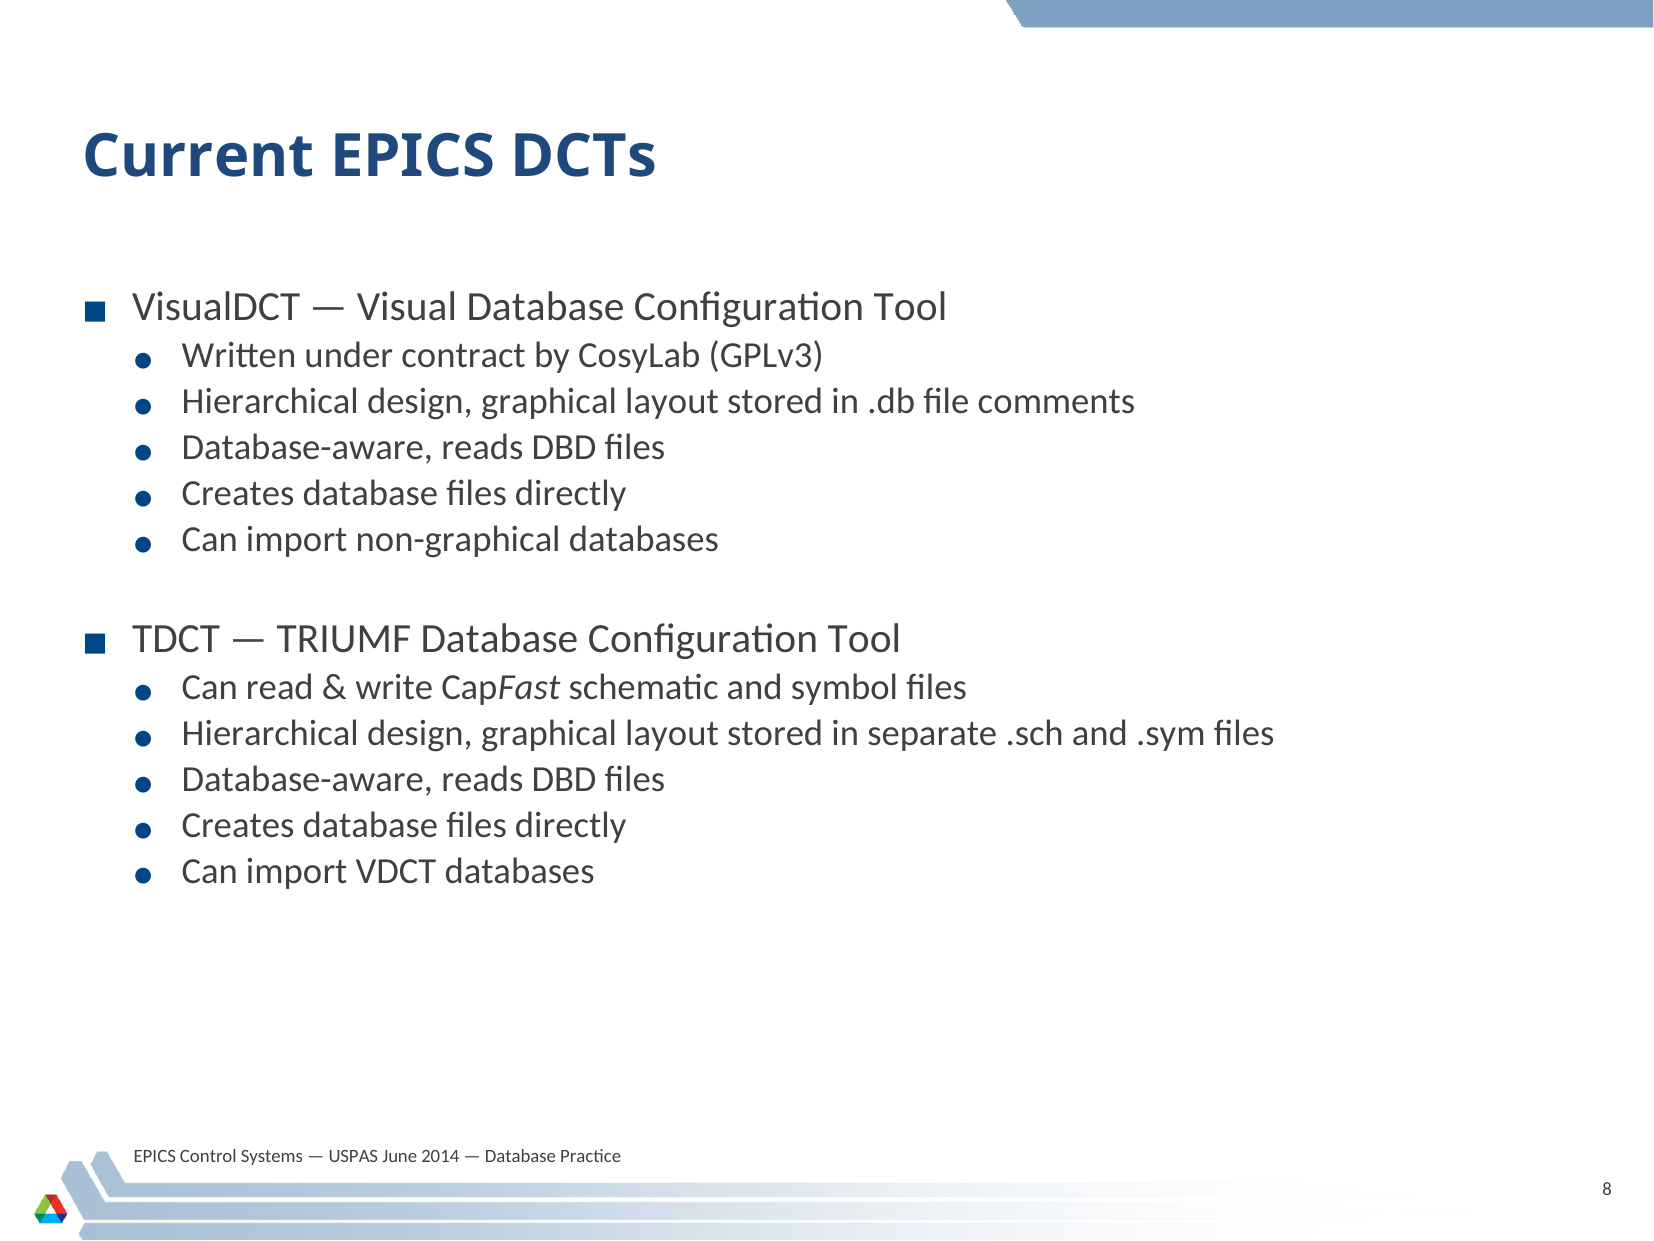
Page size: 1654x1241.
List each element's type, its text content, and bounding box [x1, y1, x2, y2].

picture [0, 1143, 1654, 1240]
title Current EPICS DCTs [82, 49, 1571, 257]
picture [0, 0, 1654, 29]
list VisualDCT — Visual Database Configuration Tool Written under contract by CosyLab (GPLv3) Hierarchical design, graphical layout stored in .db file comments Database-aware, reads DBD files Creates database files directly Can import non-graphical databases TDCT — TRIUMF Database Configuration Tool Can read & write CapFast schematic and symbol files Hierarchical design, graphical layout stored in separate .sch and .sym files Database-aware, reads DBD files Creates database files directly Can import VDCT databases [82, 289, 1571, 1108]
